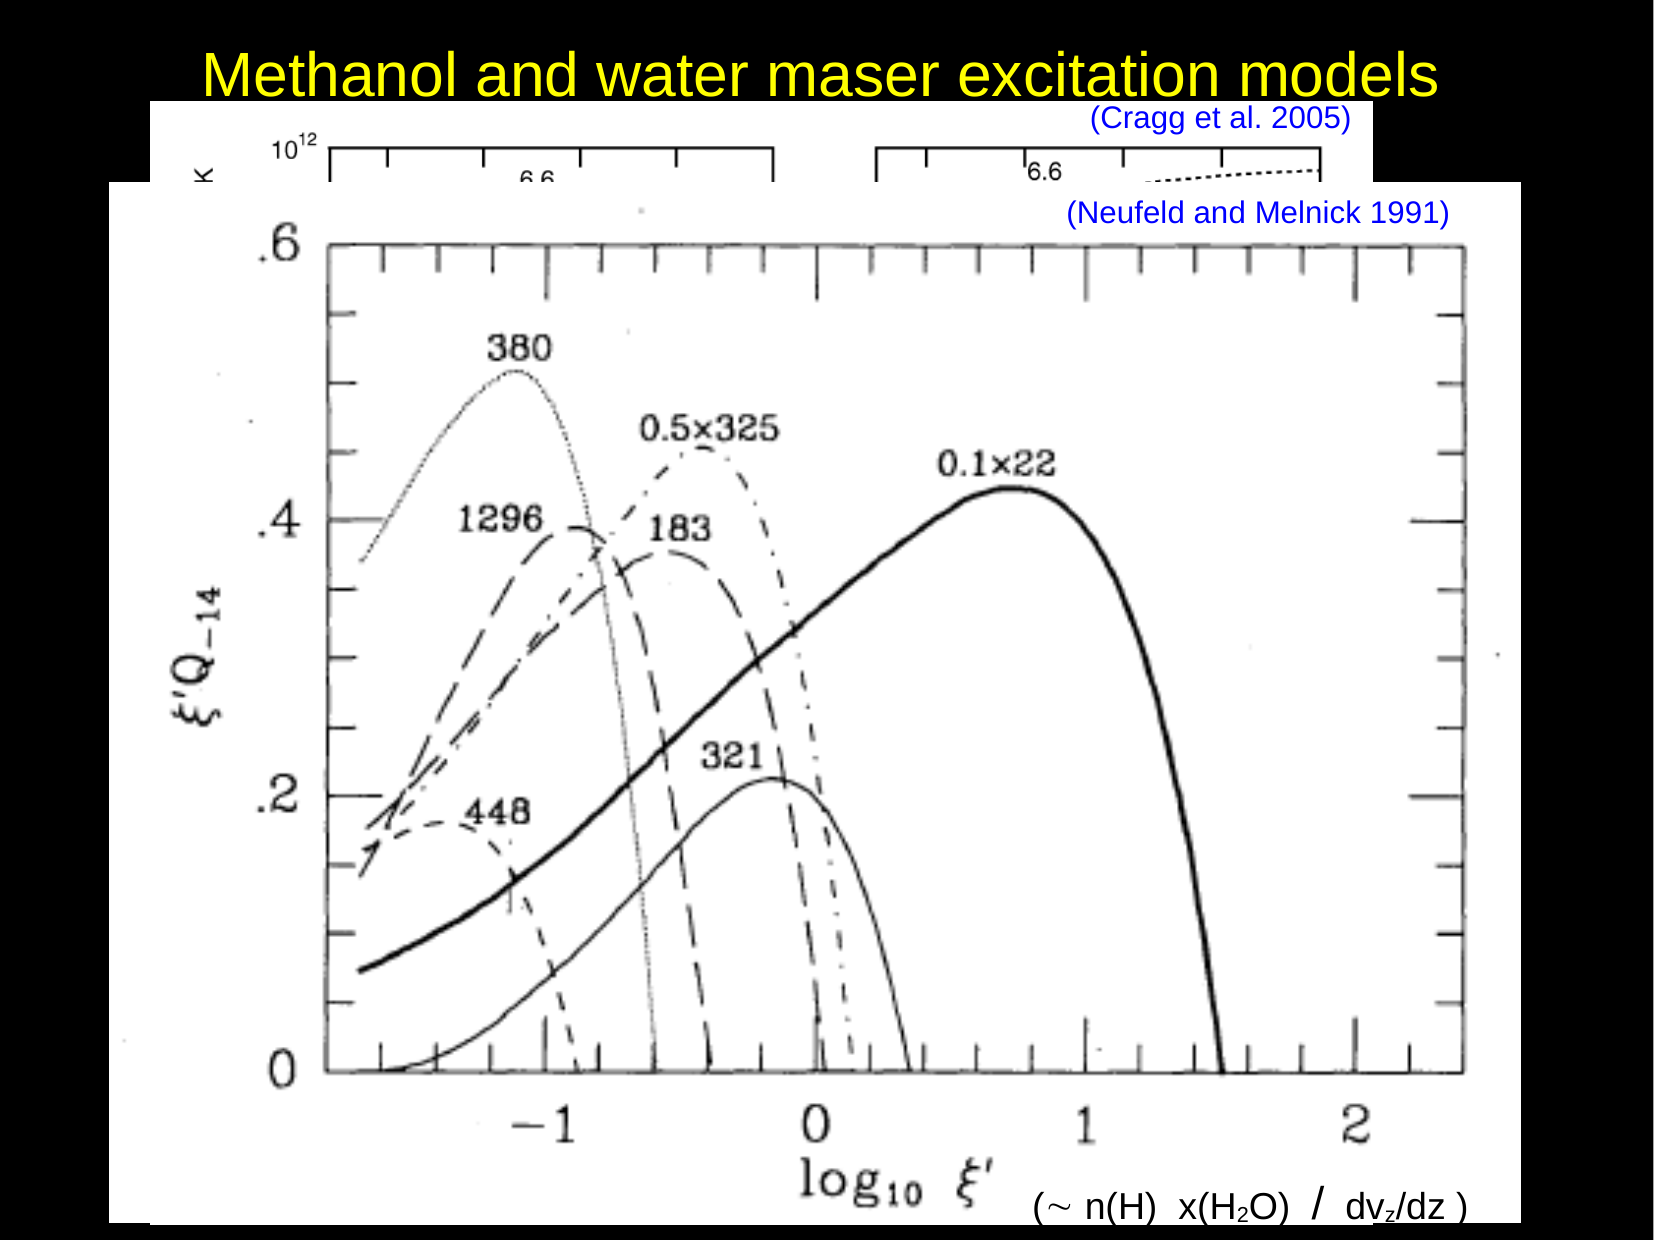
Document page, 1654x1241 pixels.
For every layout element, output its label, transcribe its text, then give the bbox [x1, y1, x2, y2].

text_box (Neufeld and Melnick 1991) [1051, 187, 1479, 245]
text_box (∼ n(H) x(H2O) / dvz/dz ) [1017, 1145, 1484, 1222]
text_box (Cragg et al. 2005) [1075, 93, 1368, 151]
picture [109, 101, 1521, 1225]
text_box Methanol and water maser excitation models [186, 0, 1456, 83]
